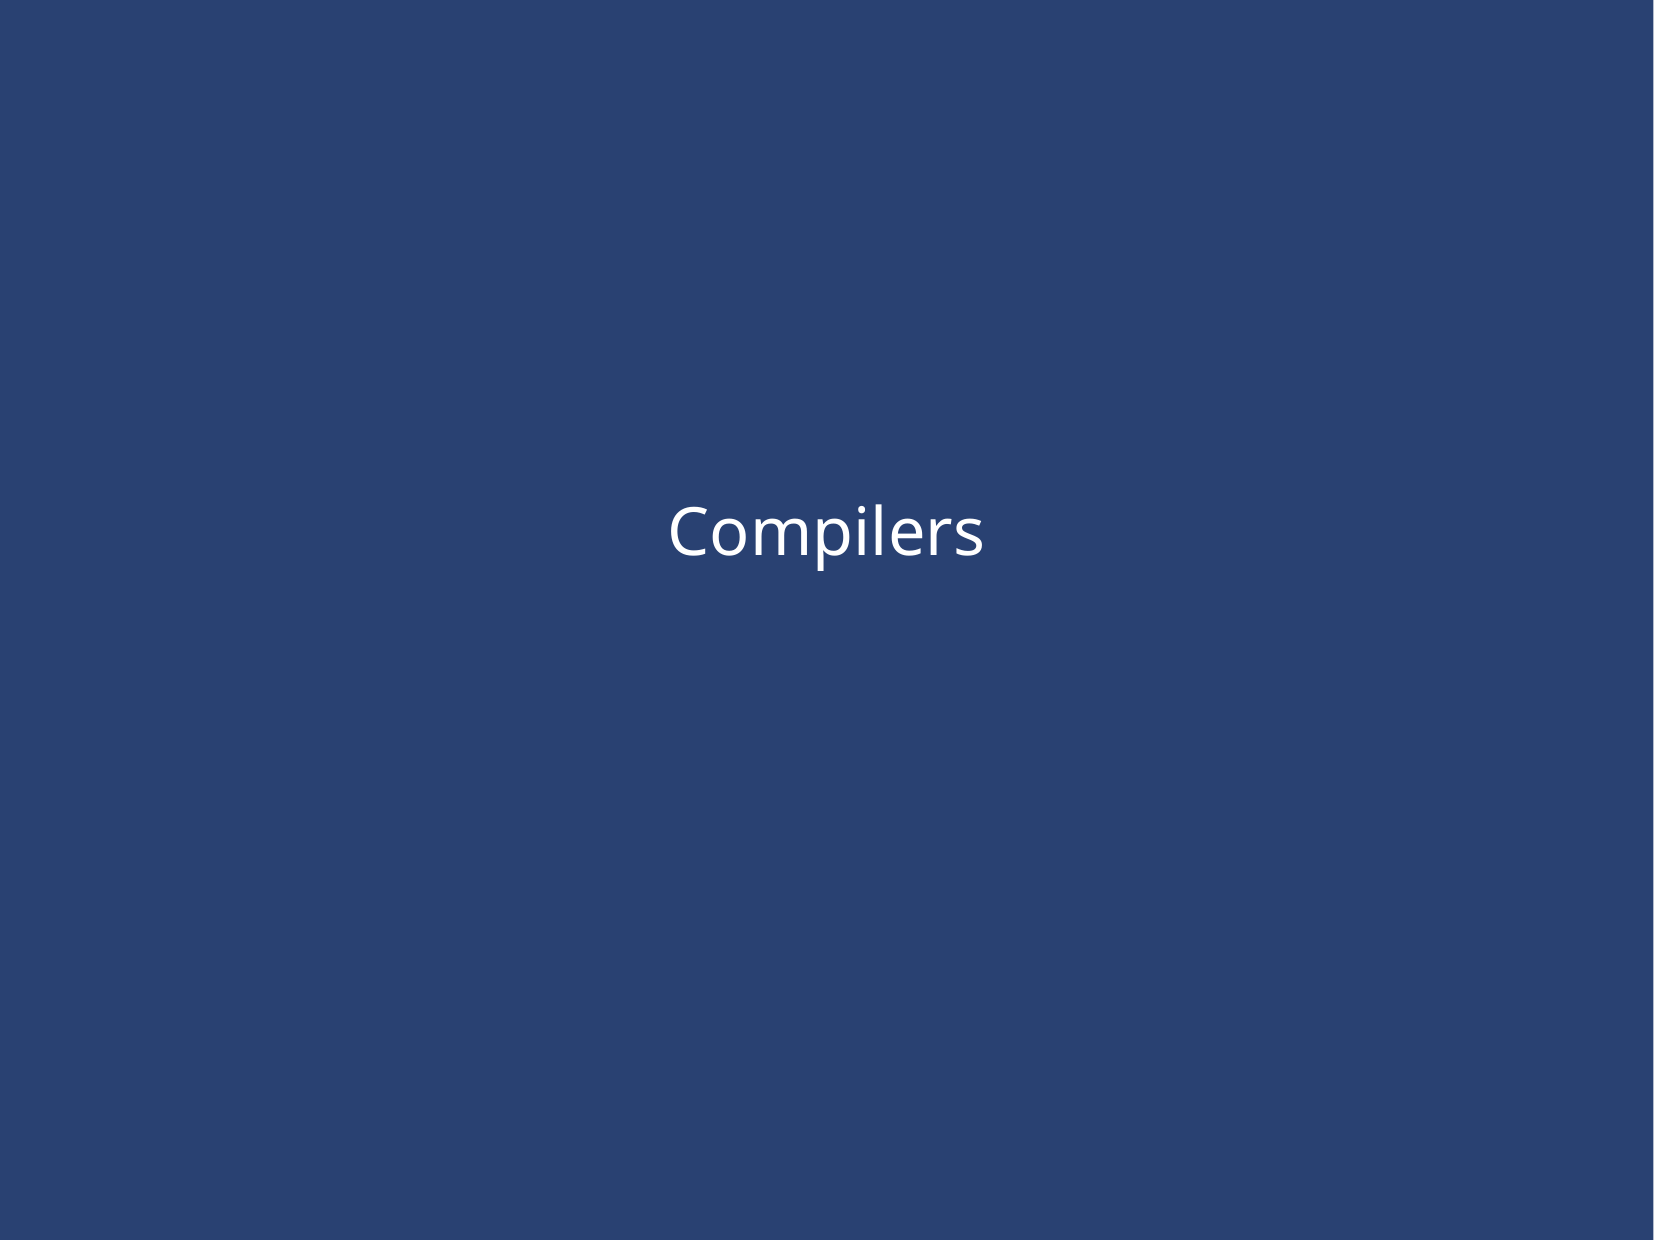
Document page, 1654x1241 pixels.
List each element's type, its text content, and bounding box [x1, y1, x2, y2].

subtitle Compilers [82, 49, 1571, 1109]
